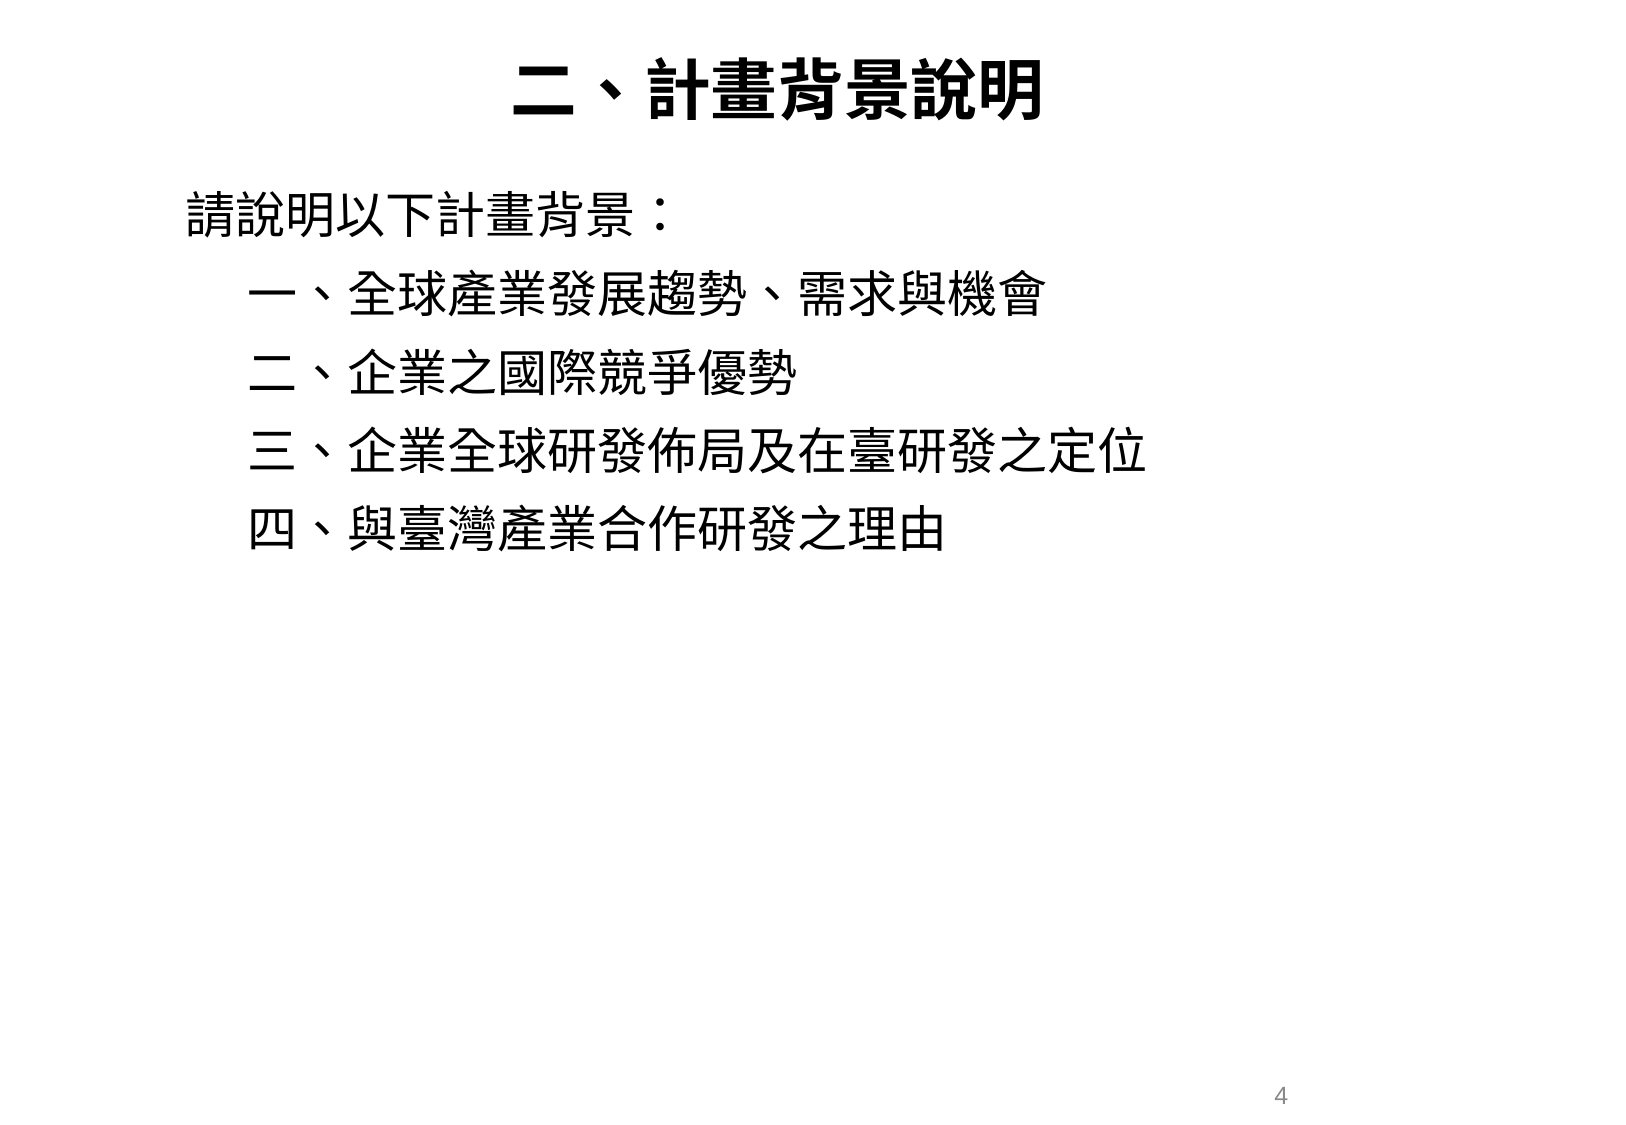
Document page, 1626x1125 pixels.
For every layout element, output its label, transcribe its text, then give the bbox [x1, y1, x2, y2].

title 二、計畫背景說明 [90, 39, 1466, 151]
list 請說明以下計畫背景： 一、全球產業發展趨勢、需求與機會 二、企業之國際競爭優勢 三、企業全球研發佈局及在臺研發之定位 四、與臺灣產業合作研發之理由 [113, 170, 1519, 805]
text_box 4 [1259, 1064, 1625, 1125]
